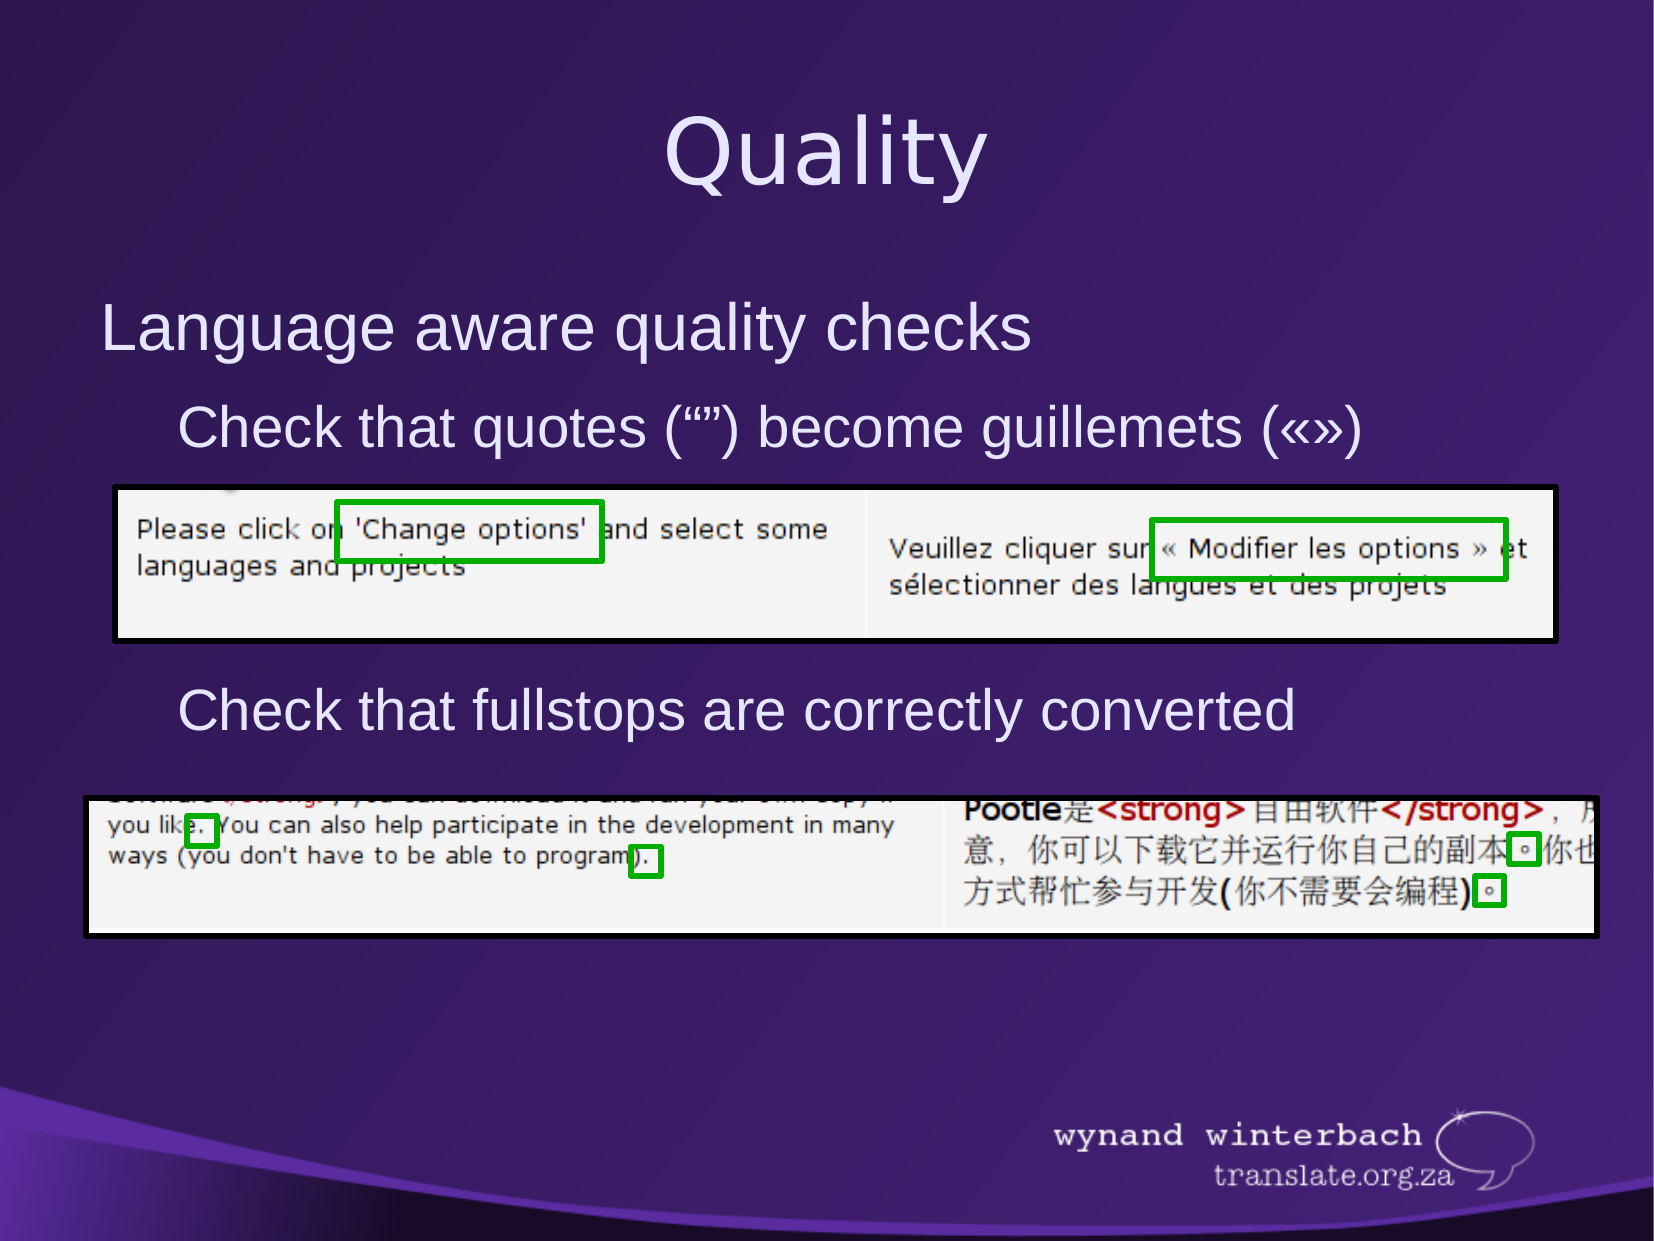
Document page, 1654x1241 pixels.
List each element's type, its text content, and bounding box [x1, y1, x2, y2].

list Language aware quality checks Check that quotes (“”) become guillemets («») Check that fullstops are correctly converted [82, 290, 1565, 744]
picture [0, 0, 1654, 1241]
title Quality [82, 49, 1571, 257]
